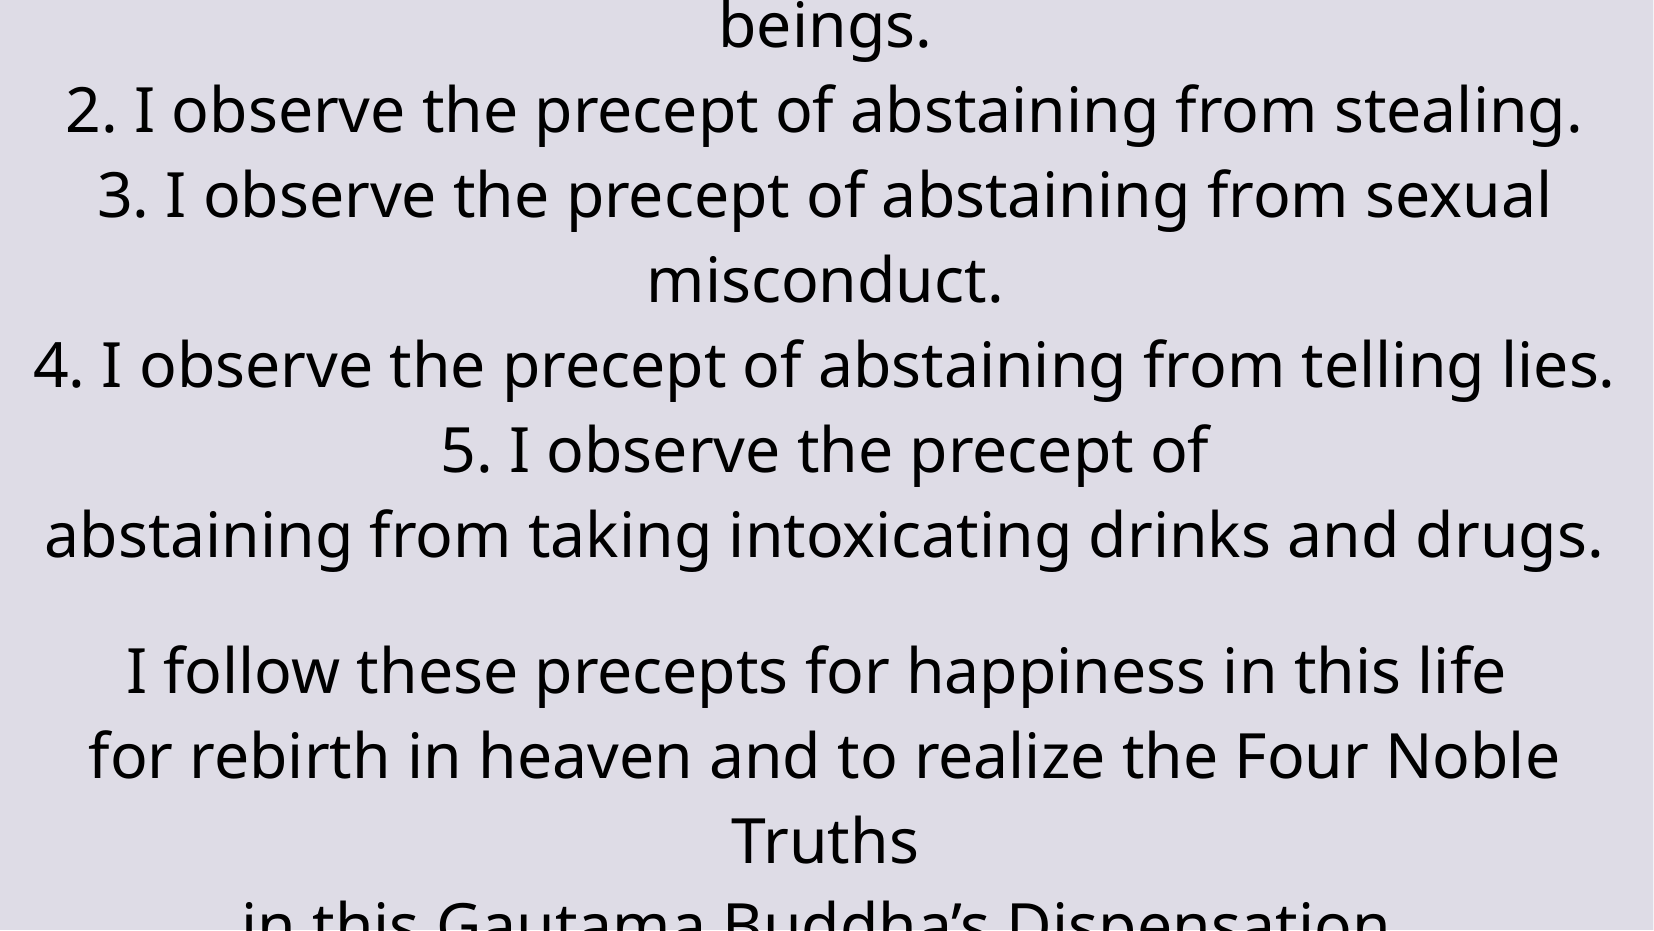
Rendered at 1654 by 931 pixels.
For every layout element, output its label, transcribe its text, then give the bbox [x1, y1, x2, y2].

subtitle 1. I observe the precept of abstaining from killing beings. 2. I observe the precept of abstaining from stealing. 3. I observe the precept of abstaining from sexual misconduct. 4. I observe the precept of abstaining from telling lies. 5. I observe the precept of abstaining from taking intoxicating drinks and drugs. I follow these precepts for happiness in this life for rebirth in heaven and to realize the Four Noble Truths in this Gautama Buddha’s Dispensation. Sādhu! Sādhu! Sādhu! [0, 9, 1653, 931]
